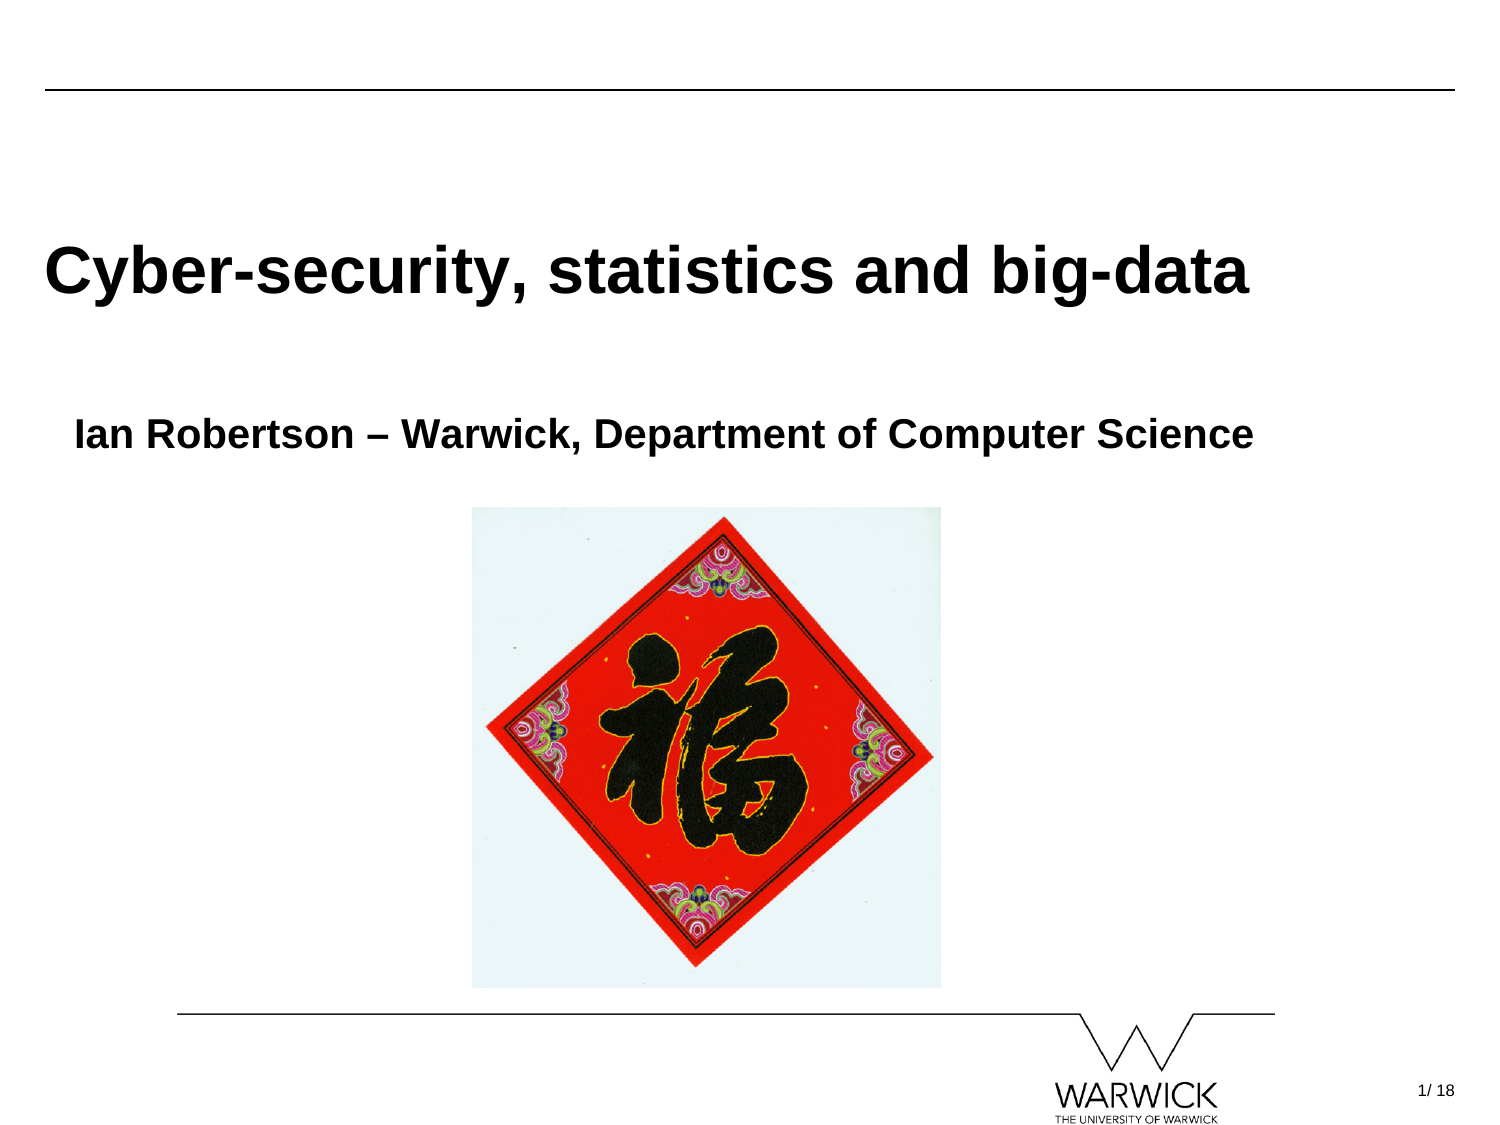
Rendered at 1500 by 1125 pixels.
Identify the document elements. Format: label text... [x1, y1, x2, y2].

list Cyber-security, statistics and big-data Ian Robertson – Warwick, Department of Computer Science [29, 118, 1400, 634]
picture [472, 507, 941, 988]
picture [177, 1010, 1275, 1125]
